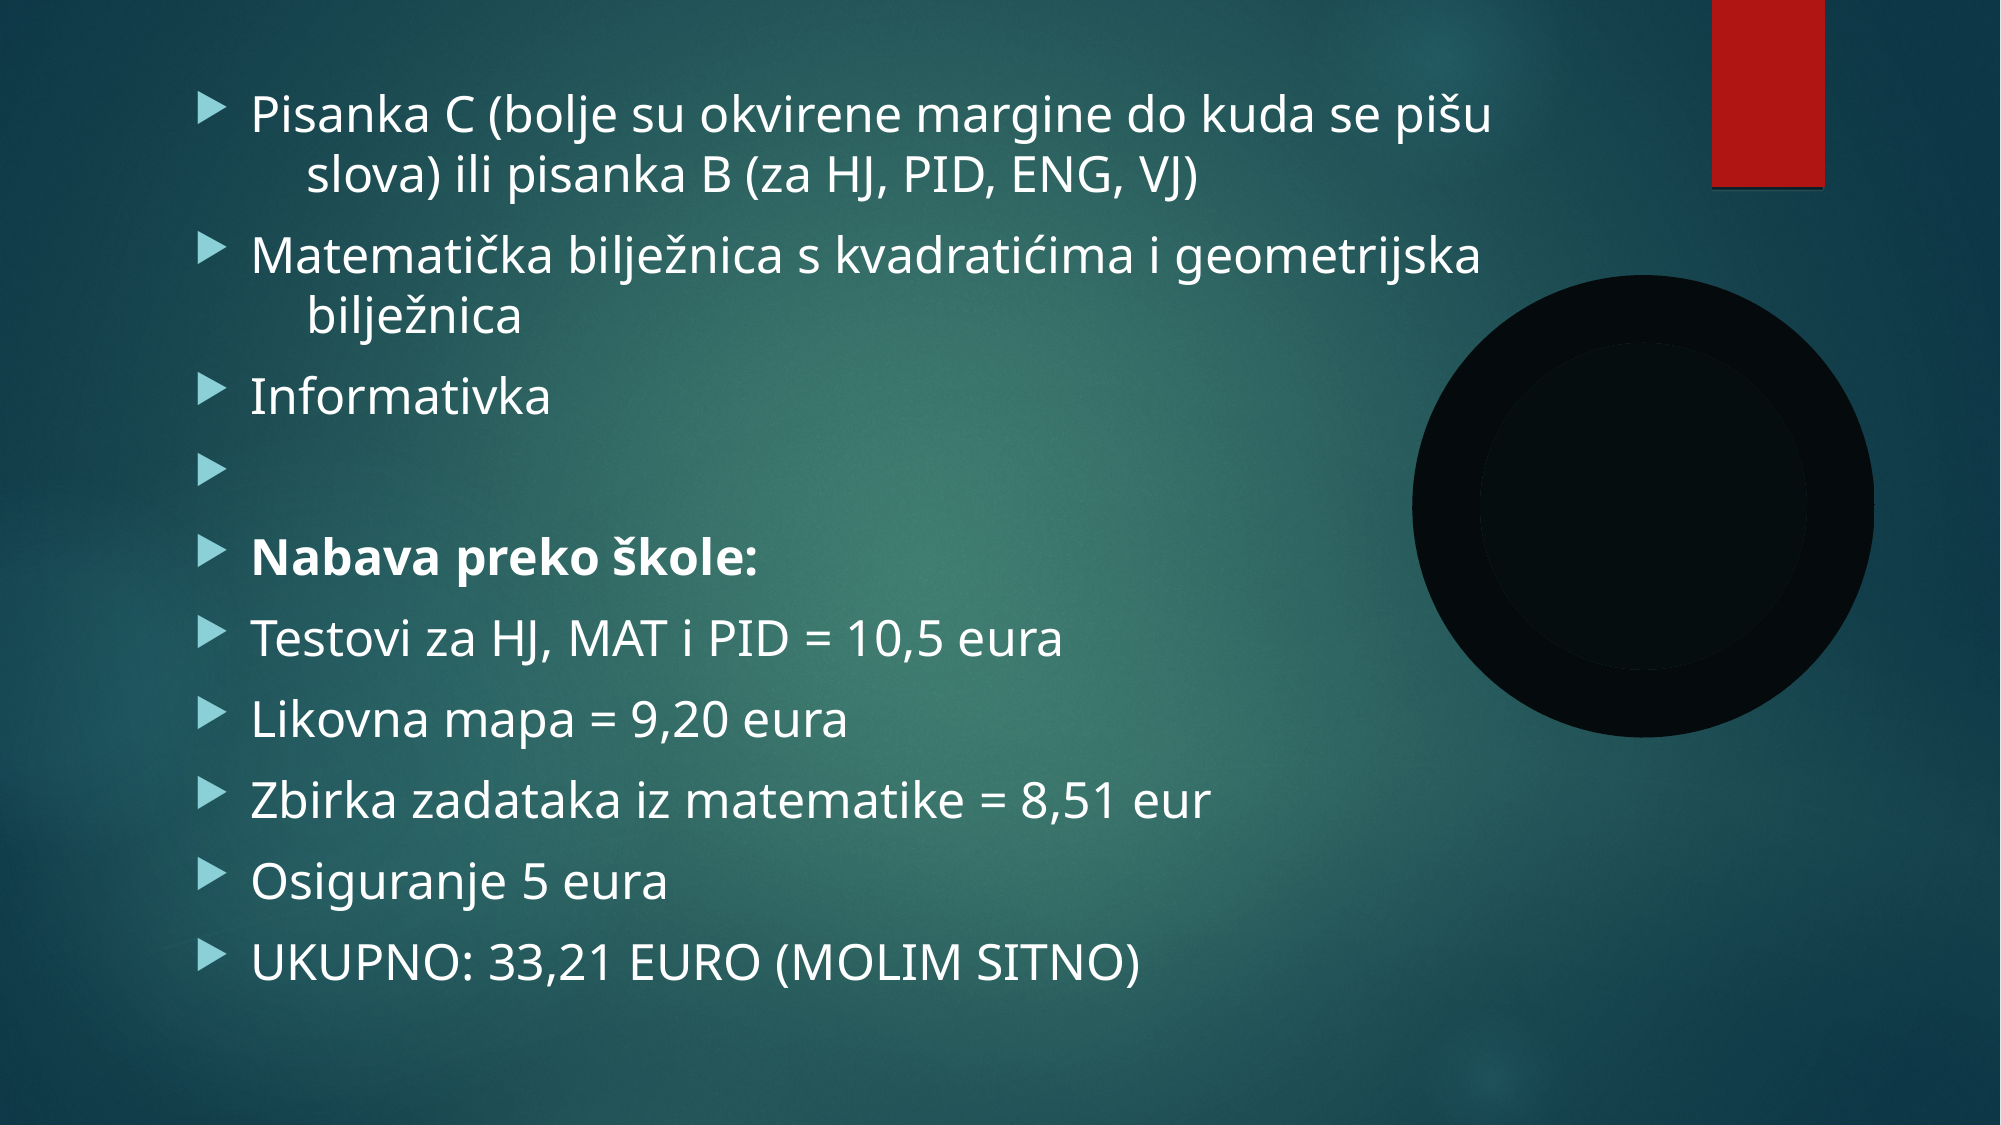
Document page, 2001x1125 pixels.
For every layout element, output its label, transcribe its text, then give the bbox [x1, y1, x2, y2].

list Pisanka C (bolje su okvirene margine do kuda se pišu slova) ili pisanka B (za HJ, PID, ENG, VJ) Matematička bilježnica s kvadratićima i geometrijska bilježnica Informativka Nabava preko škole: Testovi za HJ, MAT i PID = 10,5 eura Likovna mapa = 9,20 eura Zbirka zadataka iz matematike = 8,51 eur Osiguranje 5 eura UKUPNO: 33,21 EURO (MOLIM SITNO) [179, 75, 1655, 1051]
